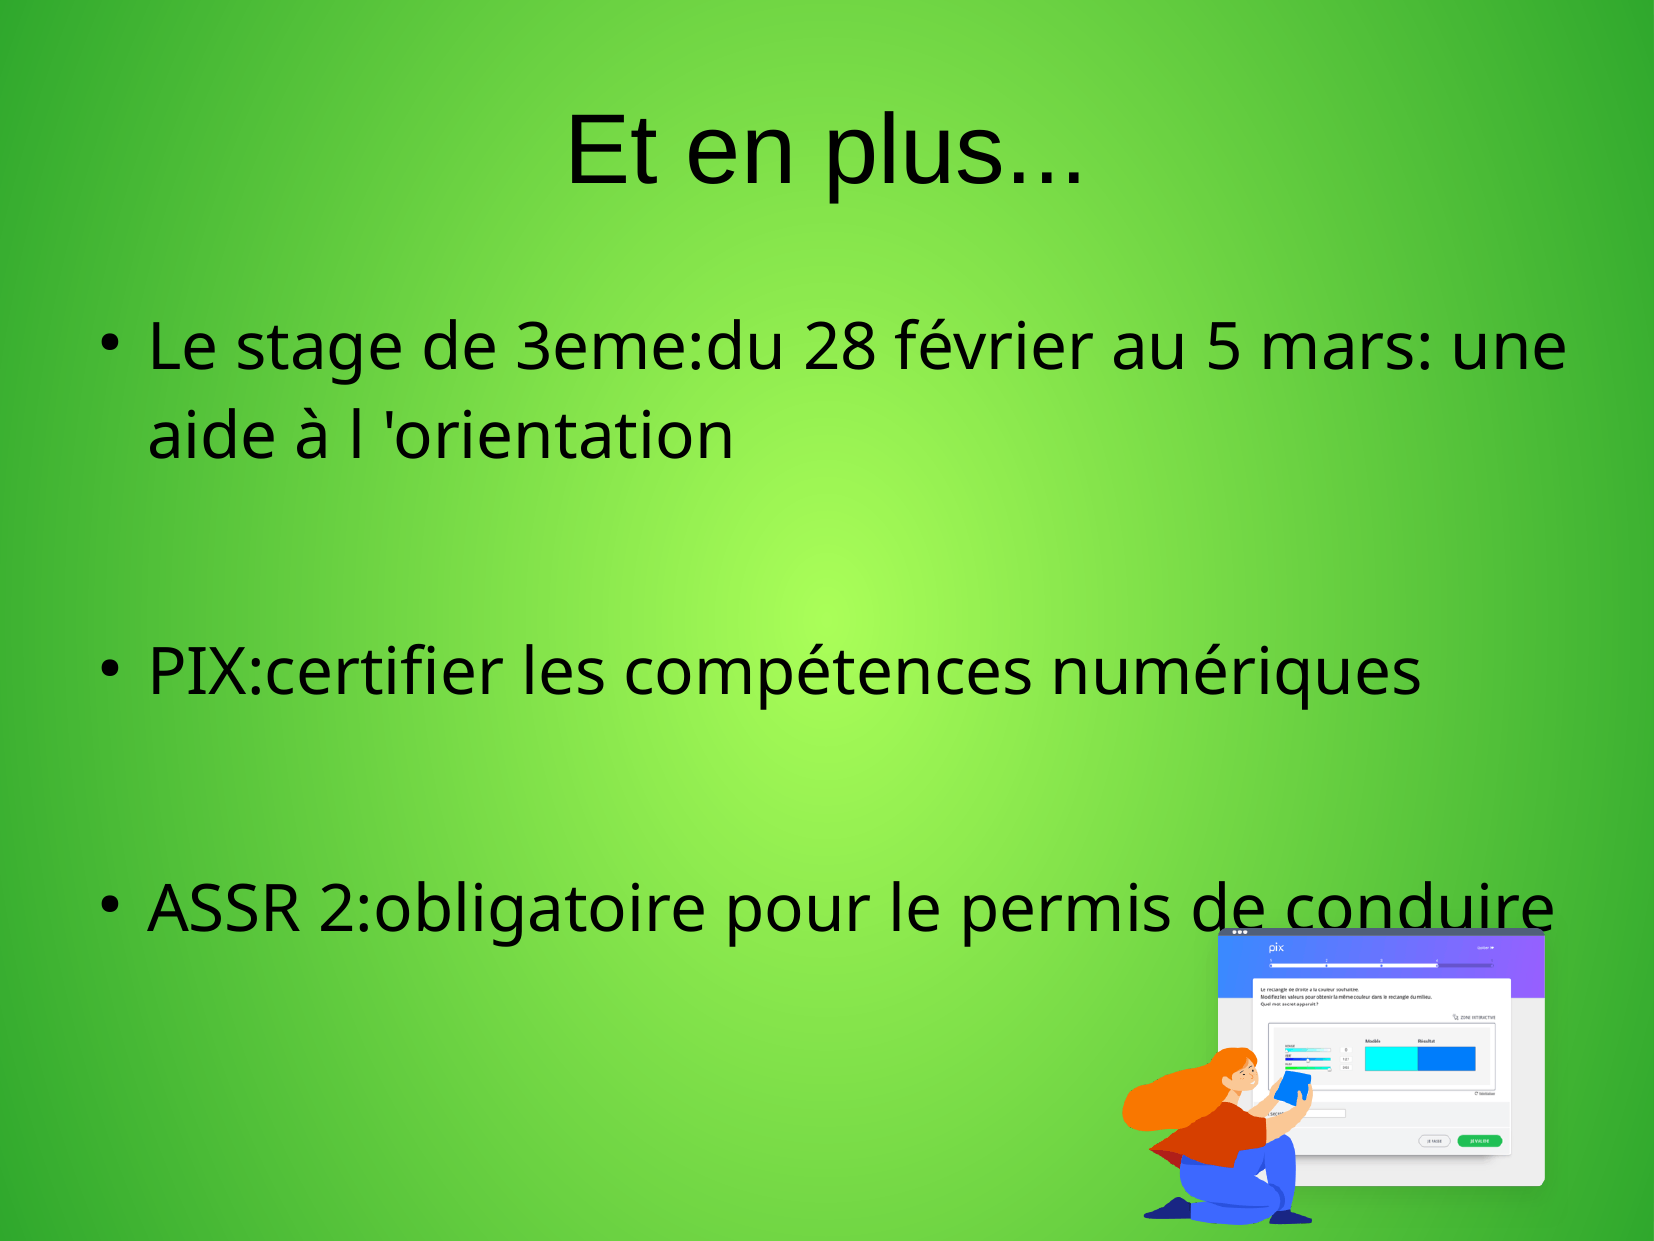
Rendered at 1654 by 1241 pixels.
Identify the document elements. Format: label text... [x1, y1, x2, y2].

list Le stage de 3eme:du 28 février au 5 mars: une aide à l 'orientation PIX:certifier les compétences numériques ASSR 2:obligatoire pour le permis de conduire [82, 299, 1571, 1019]
picture [1122, 909, 1569, 1229]
title Et en plus... [82, 47, 1571, 252]
